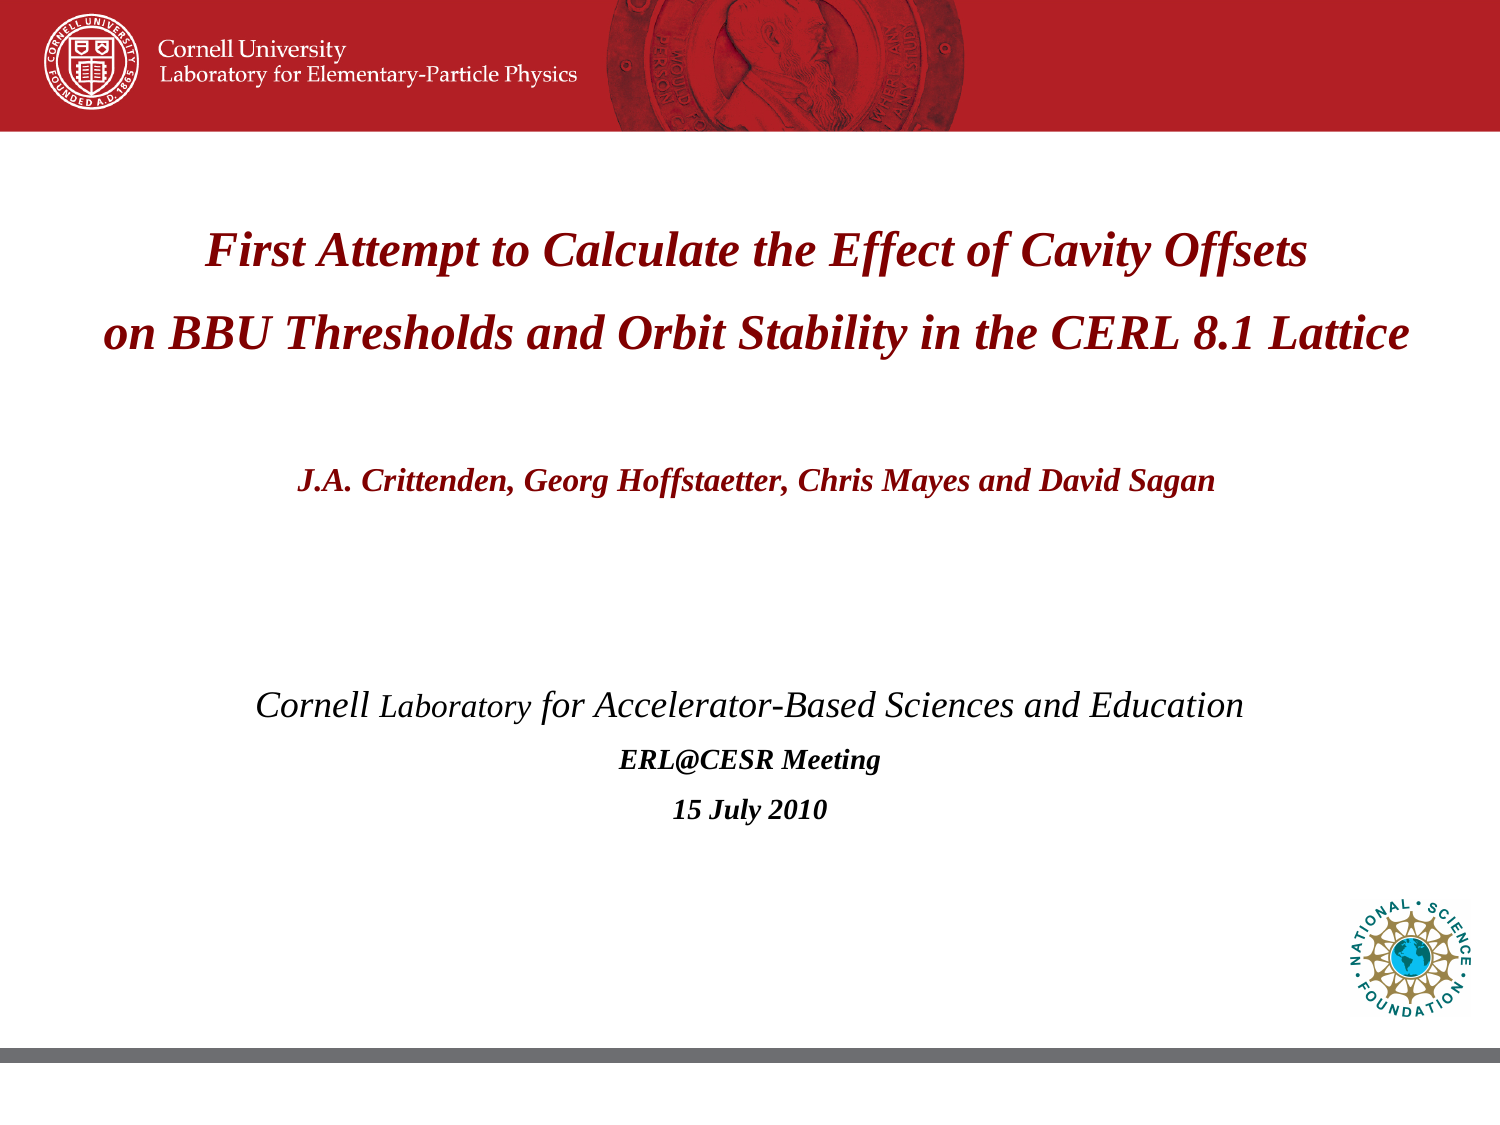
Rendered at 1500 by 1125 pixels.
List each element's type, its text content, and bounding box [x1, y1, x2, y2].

picture [0, 0, 1500, 132]
picture [1350, 899, 1471, 1017]
title First Attempt to Calculate the Effect of Cavity Offsets on BBU Thresholds and Orbit Stability in the CERL 8.1 Lattice J.A. Crittenden, Georg Hoffstaetter, Chris Mayes and David Sagan [37, 154, 1478, 539]
subtitle Cornell Laboratory for Accelerator-Based Sciences and Education ERL@CESR Meeting 15 July 2010 [225, 675, 1276, 867]
